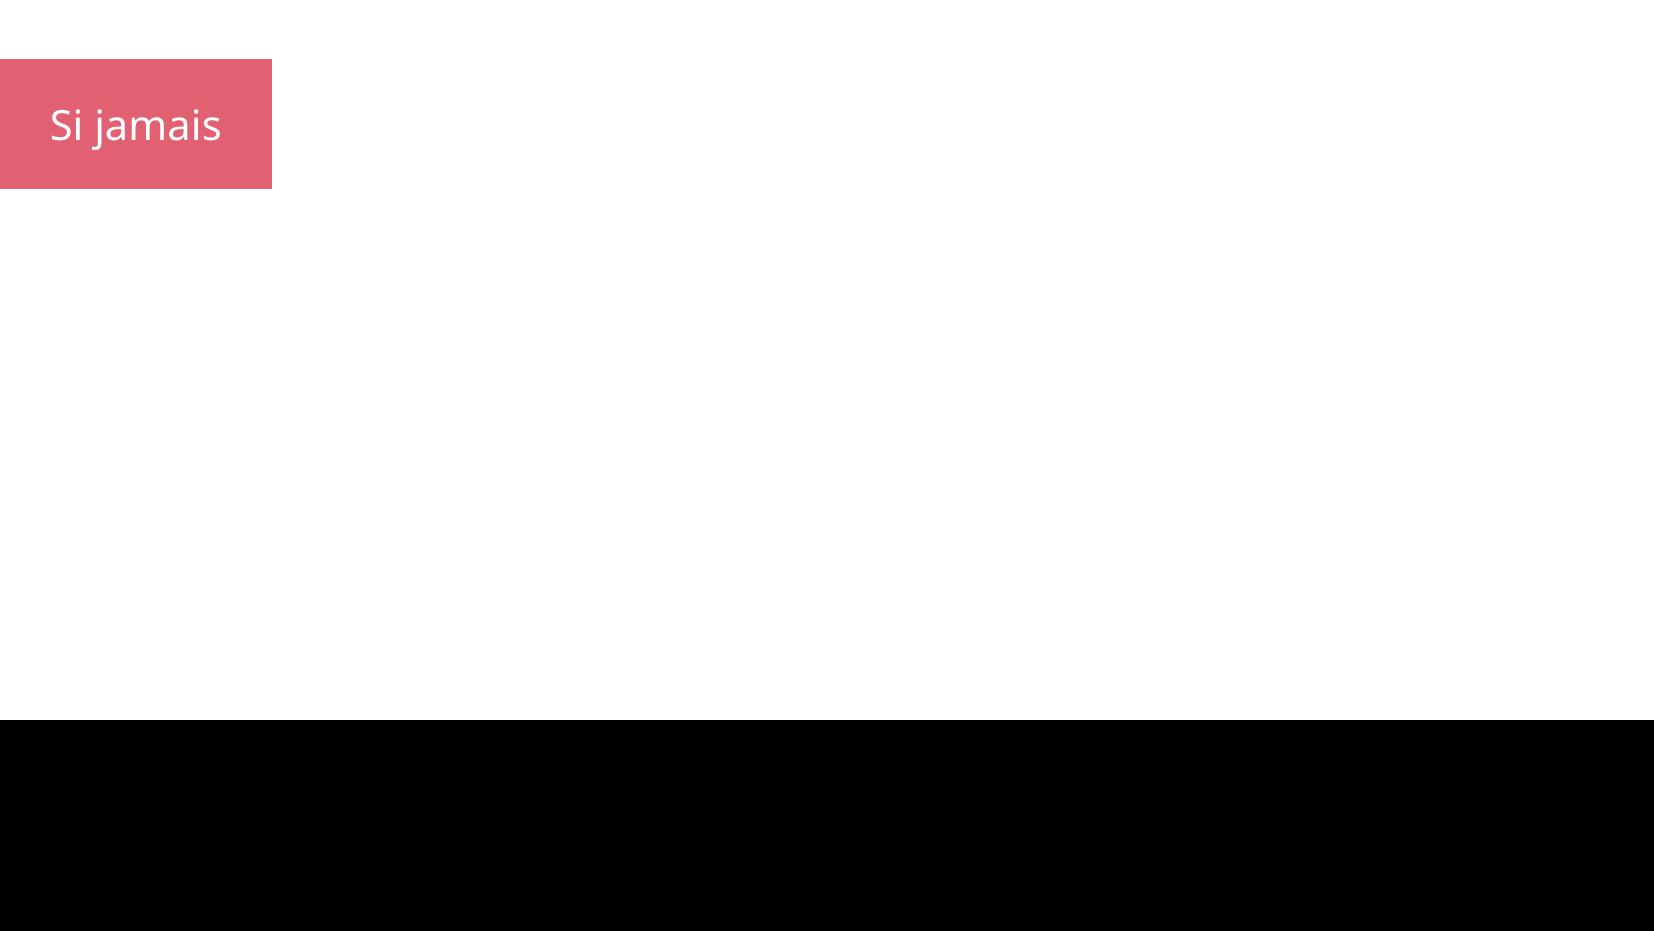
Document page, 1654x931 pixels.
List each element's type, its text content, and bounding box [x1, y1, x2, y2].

text_box [0, 720, 1654, 931]
text_box Si jamais [0, 59, 272, 189]
